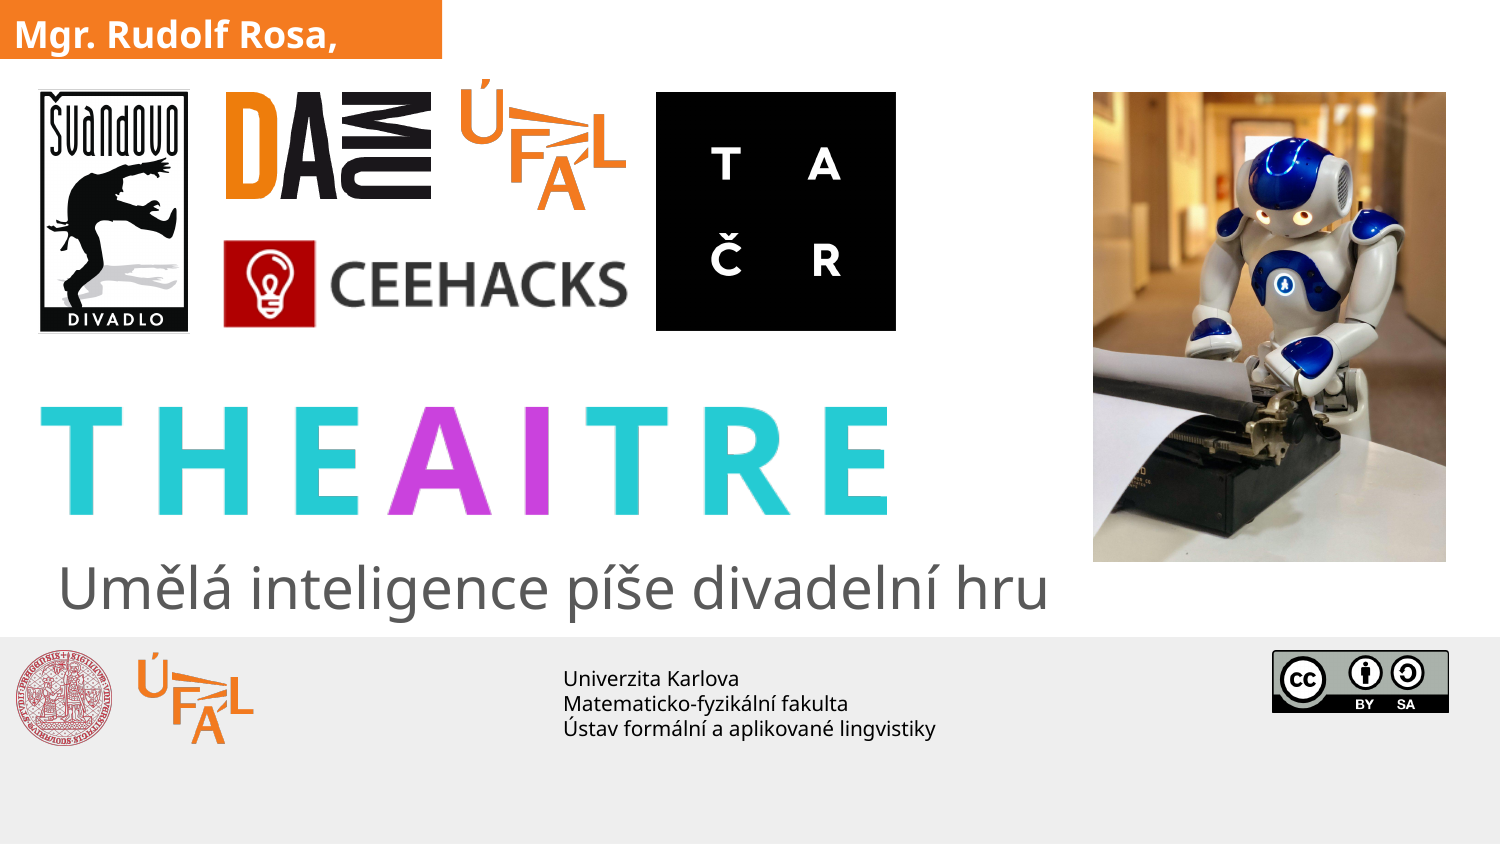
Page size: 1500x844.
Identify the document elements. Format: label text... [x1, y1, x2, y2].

picture [656, 92, 896, 331]
picture [461, 79, 626, 210]
subtitle Mgr. Rudolf Rosa, Ph.D. [0, 0, 443, 59]
picture [16, 650, 112, 746]
picture [226, 92, 431, 199]
picture [38, 82, 190, 341]
picture [1093, 92, 1446, 562]
picture [1272, 650, 1449, 713]
picture [38, 393, 887, 529]
subtitle Umělá inteligence píše divadelní hru [42, 535, 1440, 666]
picture [136, 666, 256, 746]
picture [215, 220, 639, 348]
